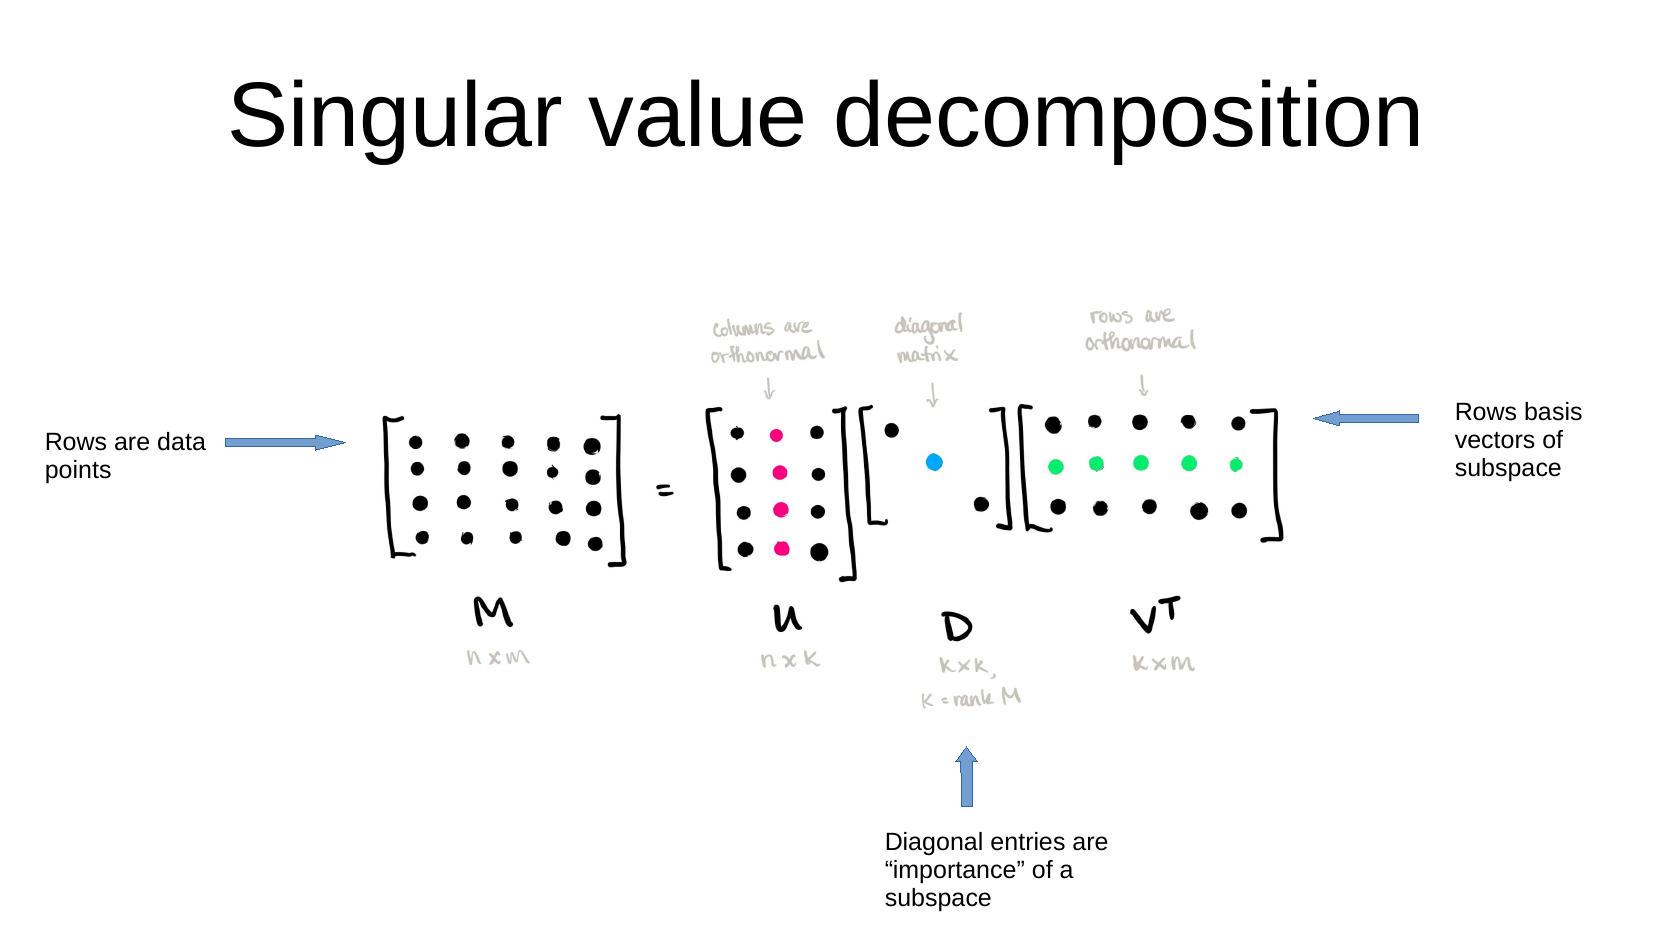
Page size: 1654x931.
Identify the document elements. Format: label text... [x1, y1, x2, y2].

picture [375, 300, 1291, 717]
text_box Rows are data points [30, 420, 271, 491]
text_box [955, 746, 978, 807]
title Singular value decomposition [82, 37, 1571, 193]
text_box [225, 435, 346, 451]
text_box Rows basis vectors of subspace [1440, 390, 1606, 489]
text_box [1313, 410, 1419, 426]
text_box Diagonal entries are “importance” of a subspace [870, 820, 1126, 931]
